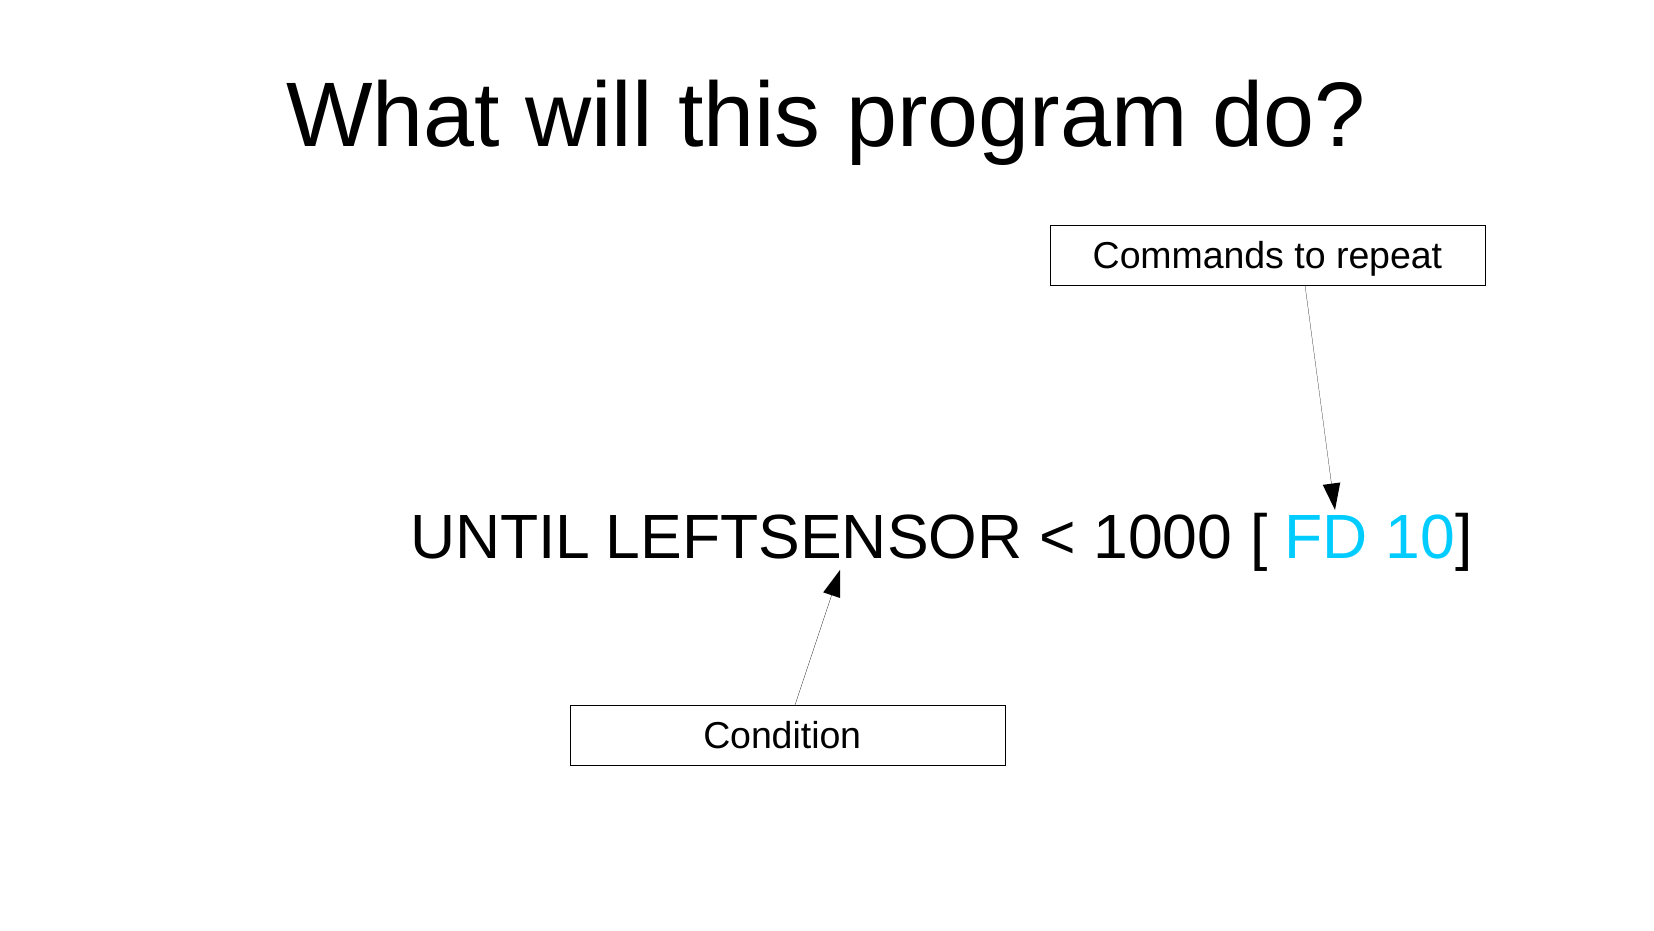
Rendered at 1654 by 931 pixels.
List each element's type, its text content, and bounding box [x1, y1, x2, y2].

text_box Commands to repeat [1050, 225, 1486, 286]
text_box Condition [570, 705, 1006, 766]
title What will this program do? [82, 37, 1571, 193]
text_box UNTIL LEFTSENSOR < 1000 [ FD 10] [395, 495, 1488, 580]
